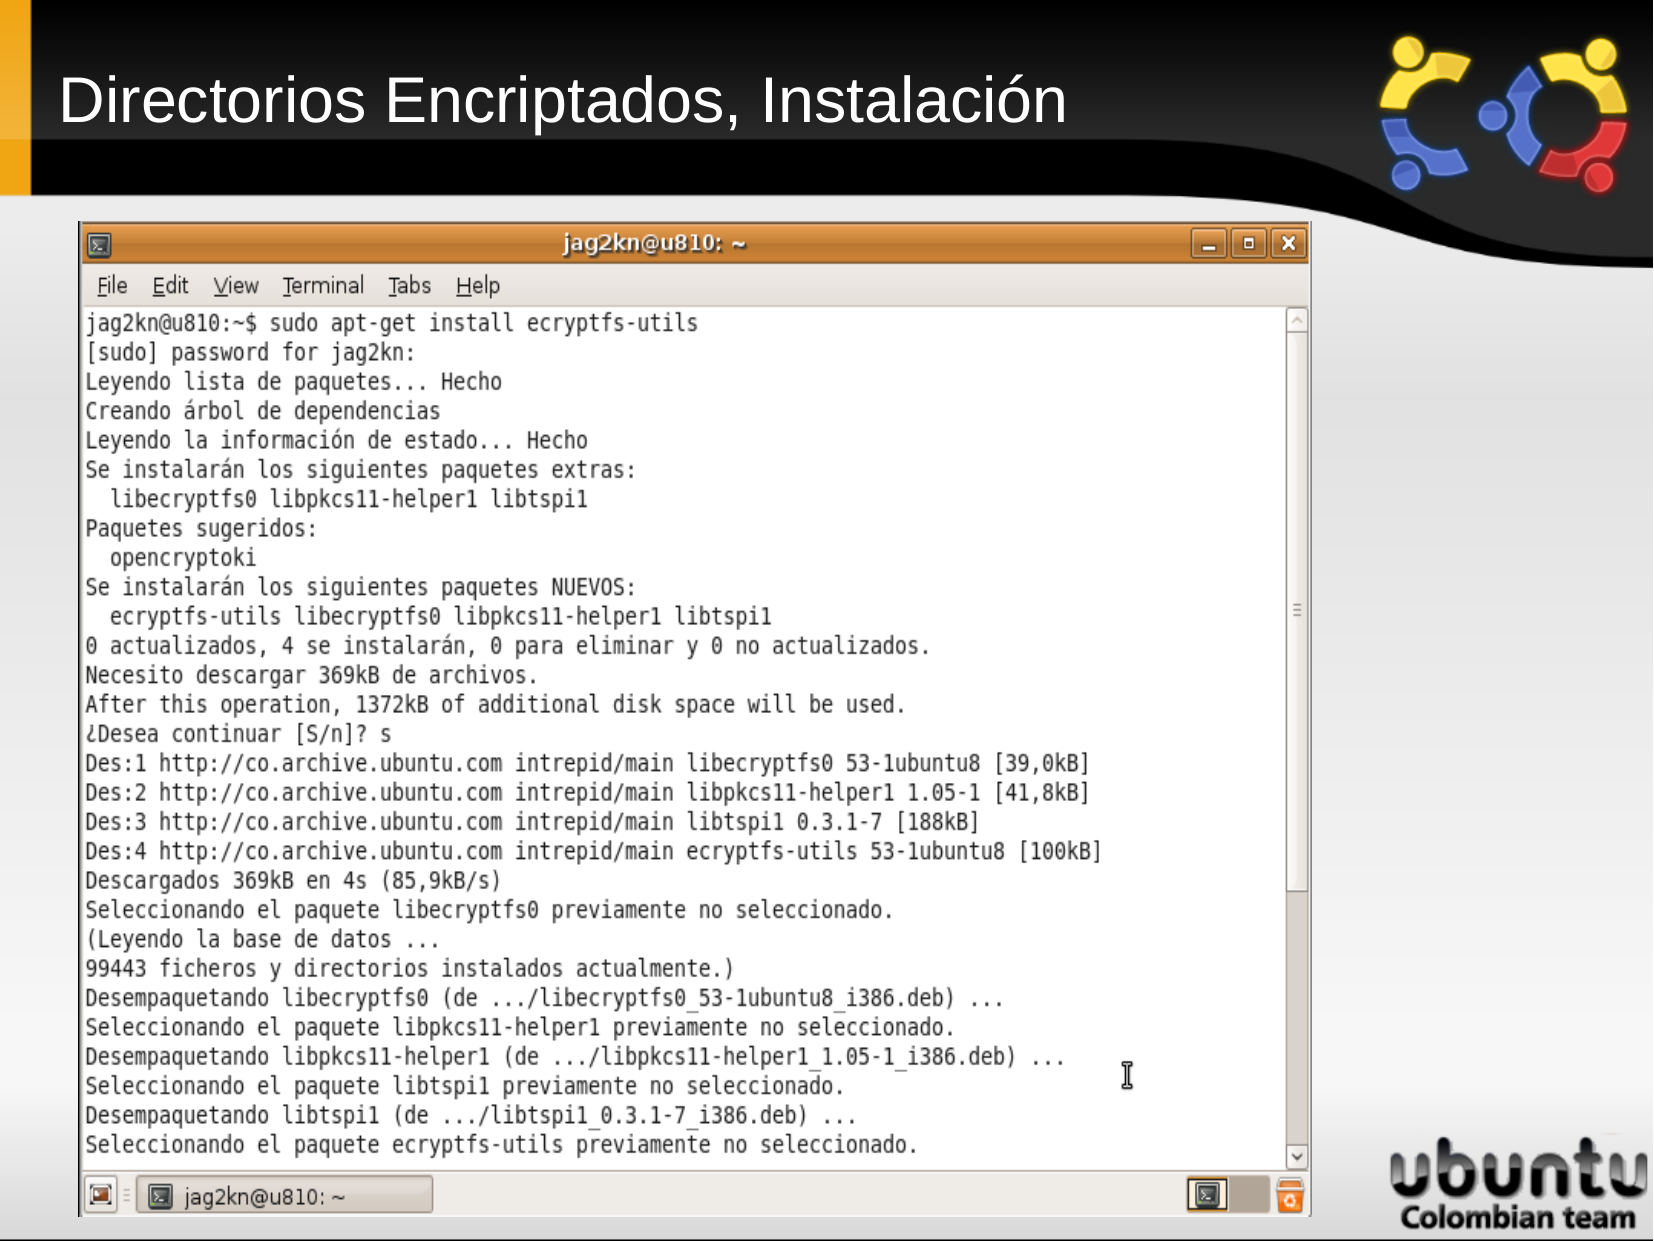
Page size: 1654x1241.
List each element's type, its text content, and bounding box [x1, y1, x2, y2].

title Directorios Encriptados, Instalación [59, 48, 1376, 153]
picture [0, 0, 1653, 1241]
